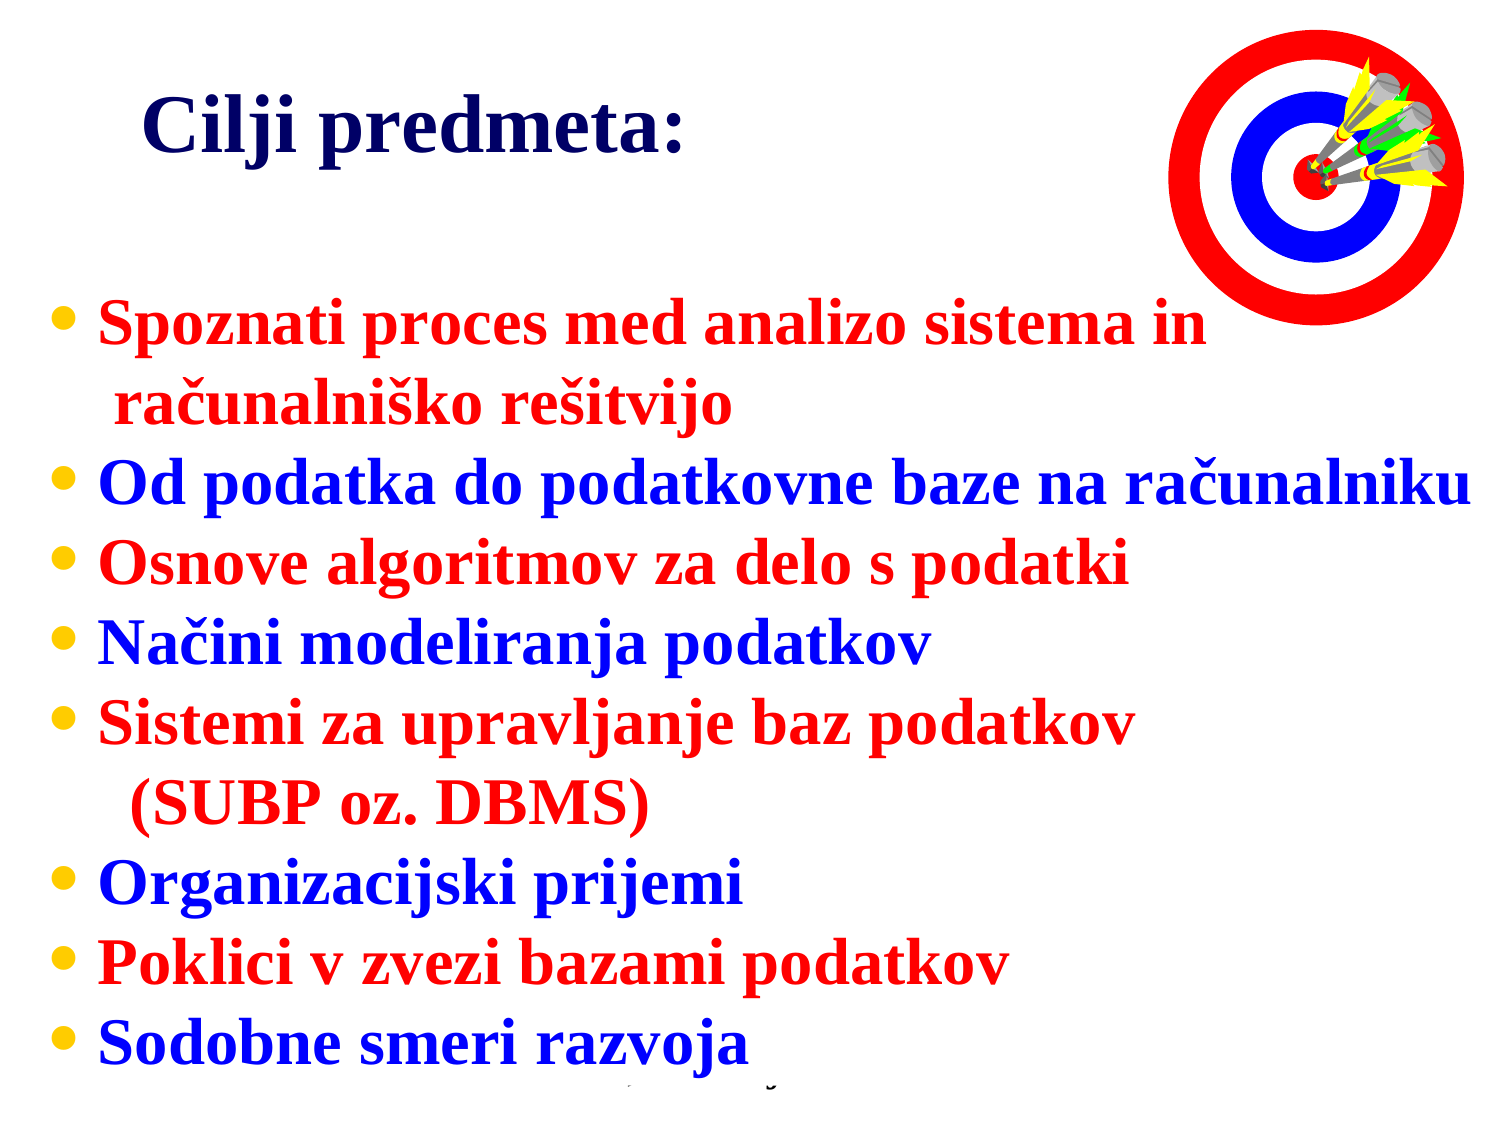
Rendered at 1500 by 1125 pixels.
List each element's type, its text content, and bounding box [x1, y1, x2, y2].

text_box Cilji predmeta: [125, 62, 704, 178]
text_box Spoznati proces med analizo sistema in računalniško rešitvijo Od podatka do podatkovne baze na računalniku Osnove algoritmov za delo s podatki Načini modeliranja podatkov Sistemi za upravljanje baz podatkov (SUBP oz. DBMS) Organizacijski prijemi Poklici v zvezi bazami podatkov Sodobne smeri razvoja [31, 270, 1490, 1086]
picture [1168, 29, 1464, 326]
